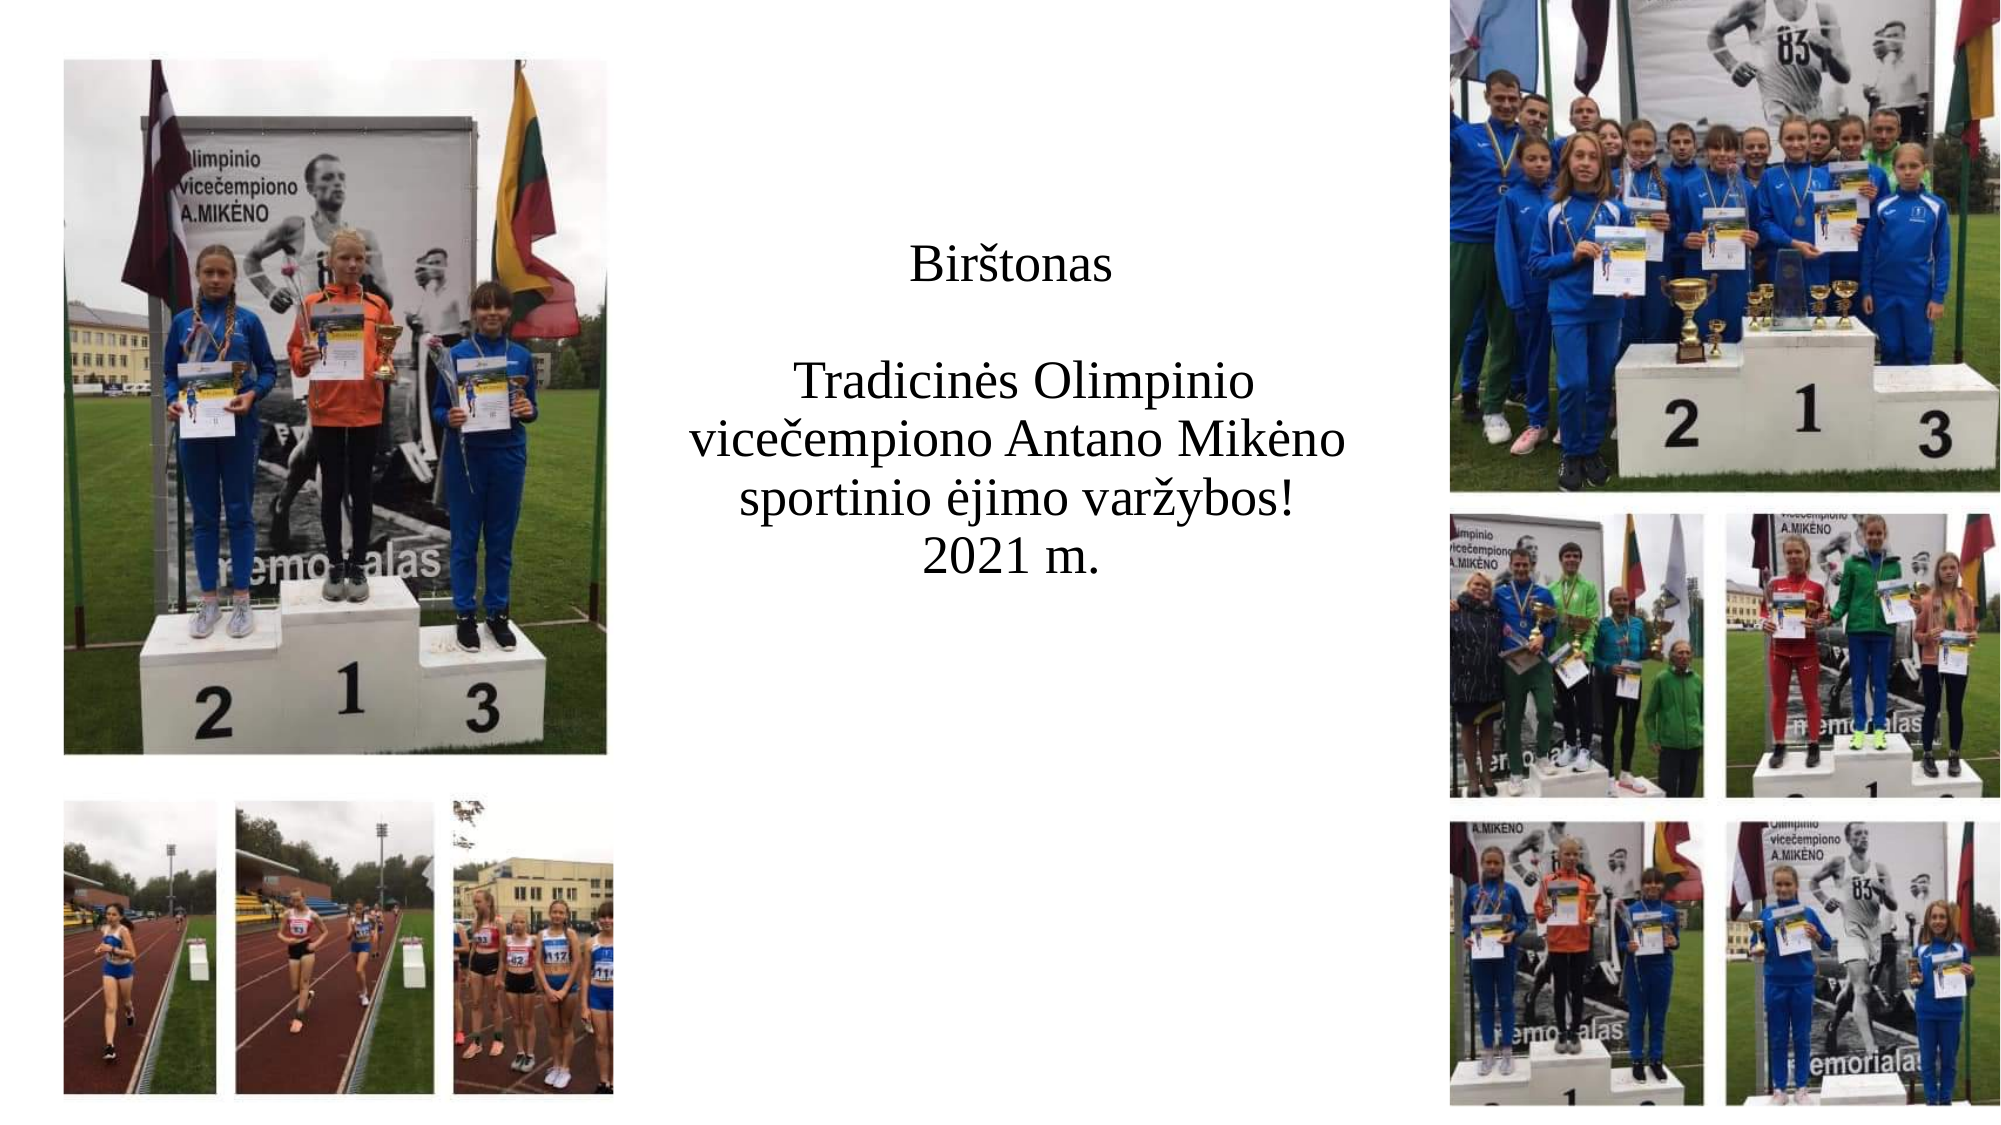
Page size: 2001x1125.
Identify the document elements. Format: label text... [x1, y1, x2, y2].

picture [1449, 0, 2000, 1125]
title Birštonas Tradicinės Olimpinio vicečempiono Antano Mikėno sportinio ėjimo varžybos! 2021 m. [613, 226, 1410, 647]
picture [63, 14, 614, 1125]
